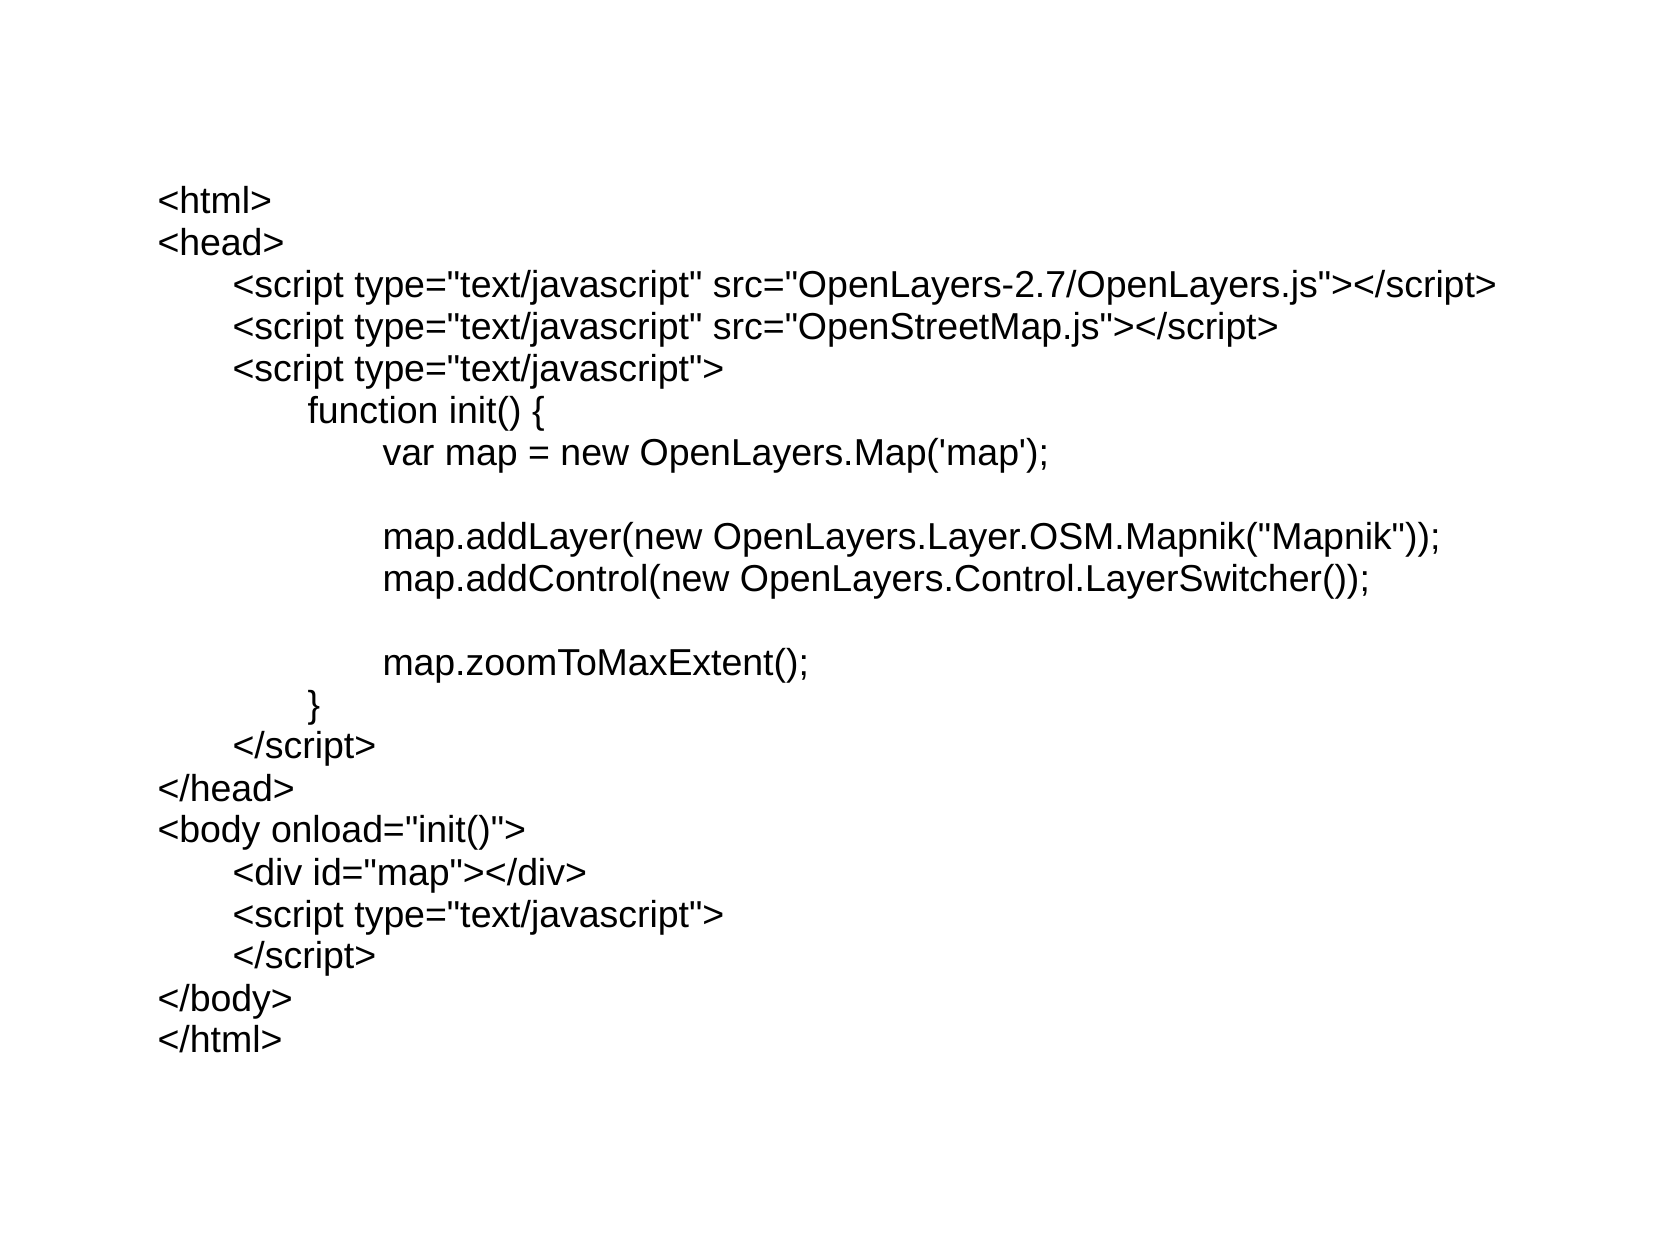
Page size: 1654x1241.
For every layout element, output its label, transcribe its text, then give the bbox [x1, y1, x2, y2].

text_box <html> <head> <script type="text/javascript" src="OpenLayers-2.7/OpenLayers.js"></script> <script type="text/javascript" src="OpenStreetMap.js"></script> <script type="text/javascript"> function init() { var map = new OpenLayers.Map('map'); map.addLayer(new OpenLayers.Layer.OSM.Mapnik("Mapnik")); map.addControl(new OpenLayers.Control.LayerSwitcher()); map.zoomToMaxExtent(); } </script> </head> <body onload="init()"> <div id="map"></div> <script type="text/javascript"> </script> </body> </html> [142, 171, 1511, 1069]
text_box [201, 174, 231, 245]
